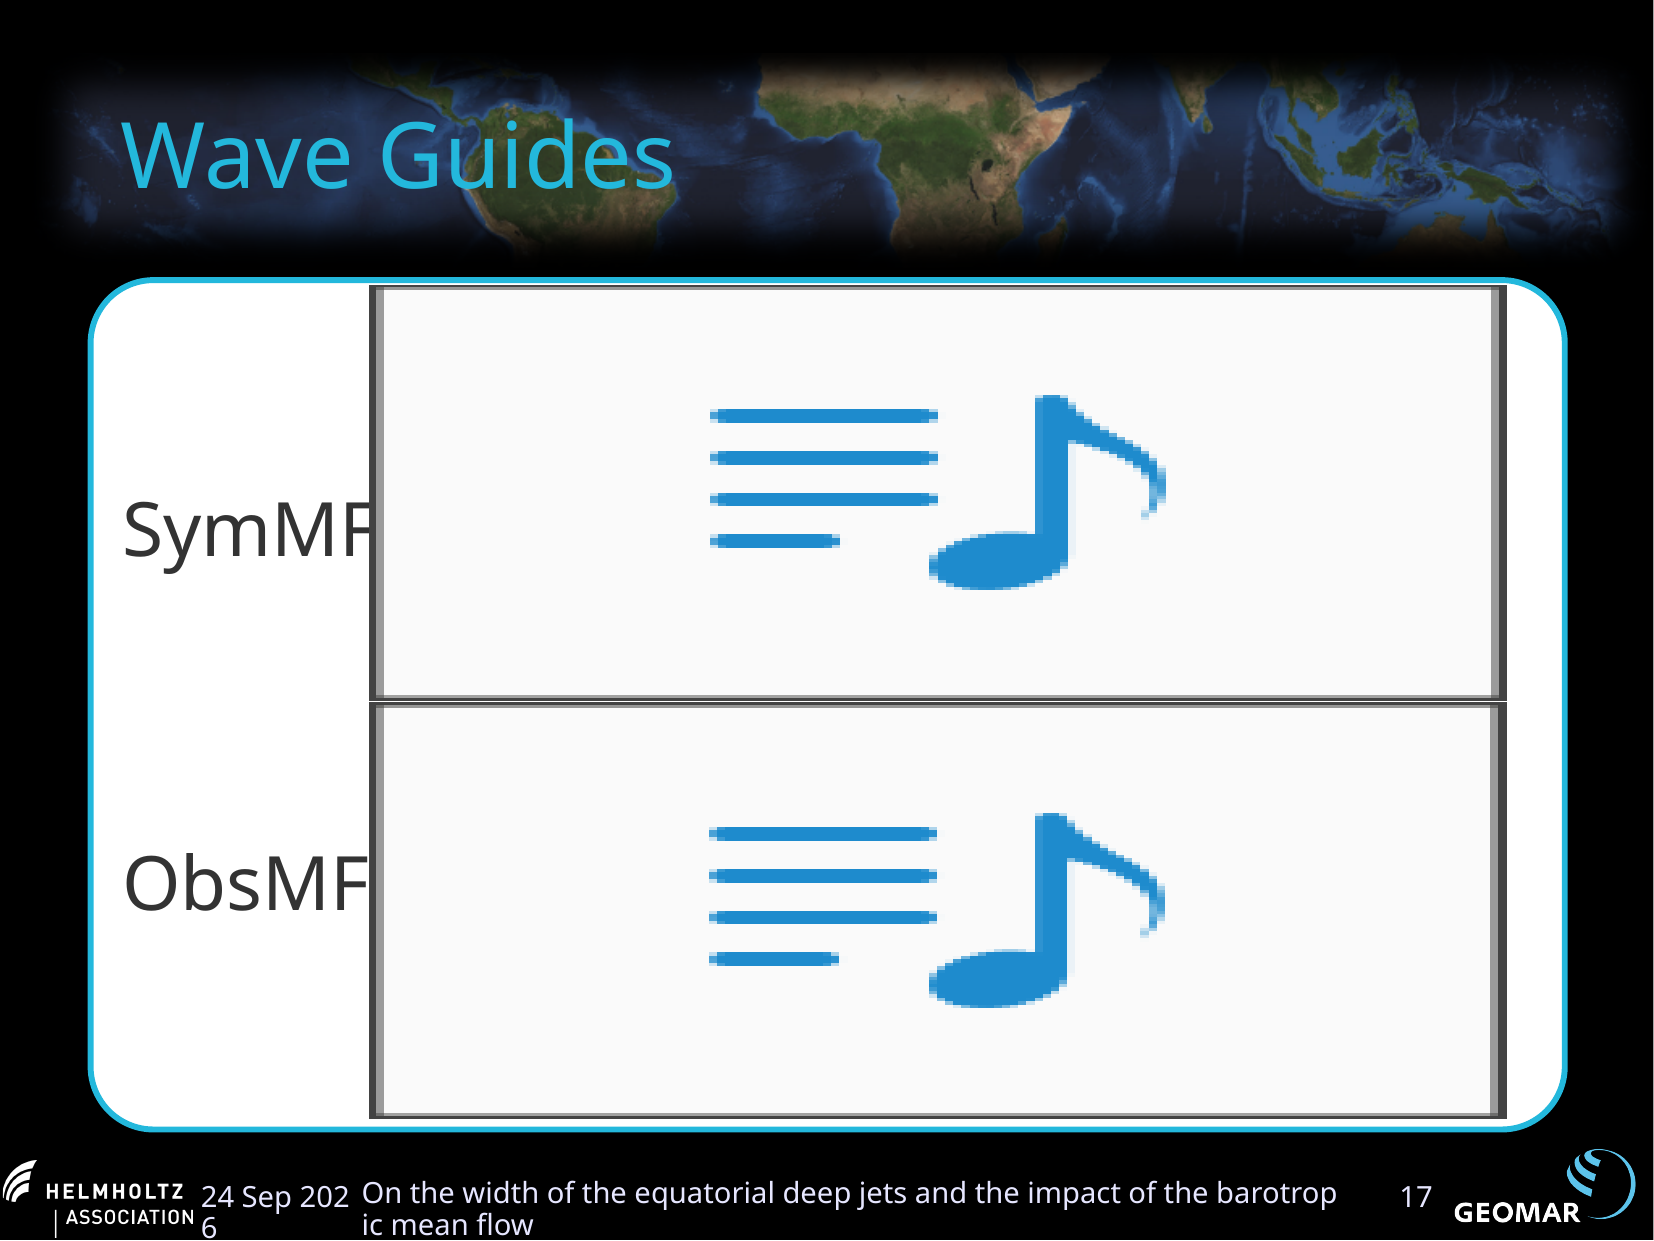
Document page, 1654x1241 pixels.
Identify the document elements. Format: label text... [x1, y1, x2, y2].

title Wave Guides [120, 49, 1571, 257]
picture [9, 53, 1654, 284]
text_box [90, 280, 1565, 1130]
text_box SymMF [107, 468, 360, 577]
text_box ObsMF [107, 823, 347, 931]
picture [2, 1160, 193, 1238]
picture [1434, 1128, 1654, 1241]
